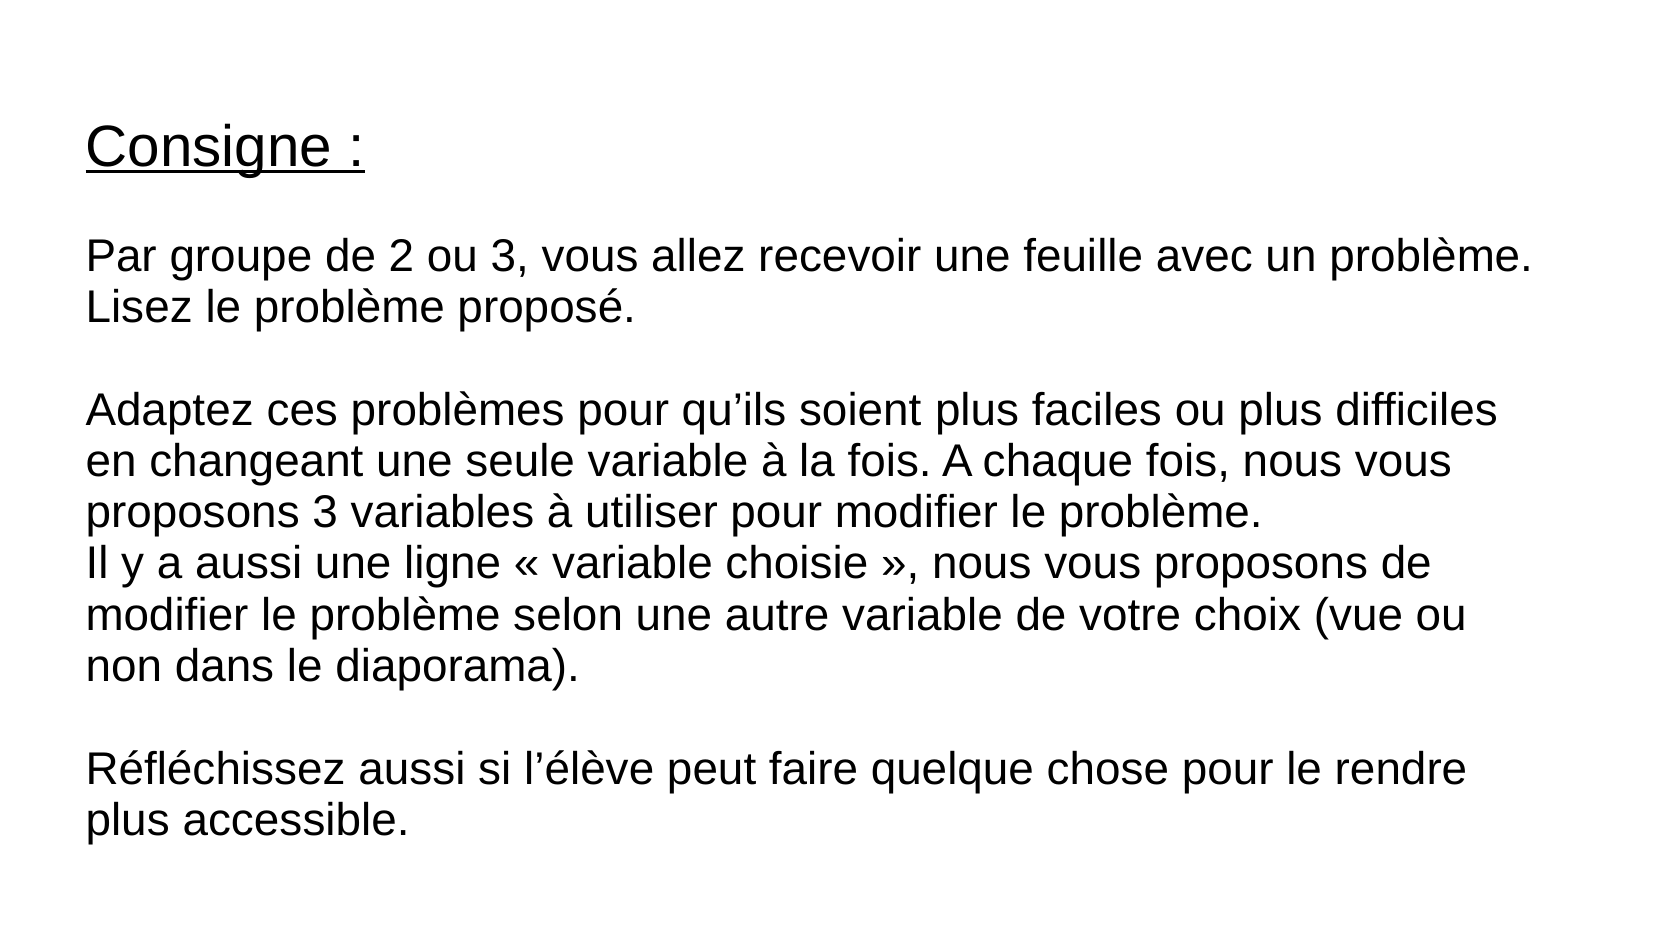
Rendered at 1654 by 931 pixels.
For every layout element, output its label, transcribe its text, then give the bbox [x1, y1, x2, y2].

text_box Consigne : Par groupe de 2 ou 3, vous allez recevoir une feuille avec un problème. Lisez le problème proposé. Adaptez ces problèmes pour qu’ils soient plus faciles ou plus difficiles en changeant une seule variable à la fois. A chaque fois, nous vous proposons 3 variables à utiliser pour modifier le problème. Il y a aussi une ligne « variable choisie », nous vous proposons de modifier le problème selon une autre variable de votre choix (vue ou non dans le diaporama). Réfléchissez aussi si l’élève peut faire quelque chose pour le rendre plus accessible. [70, 106, 1571, 853]
